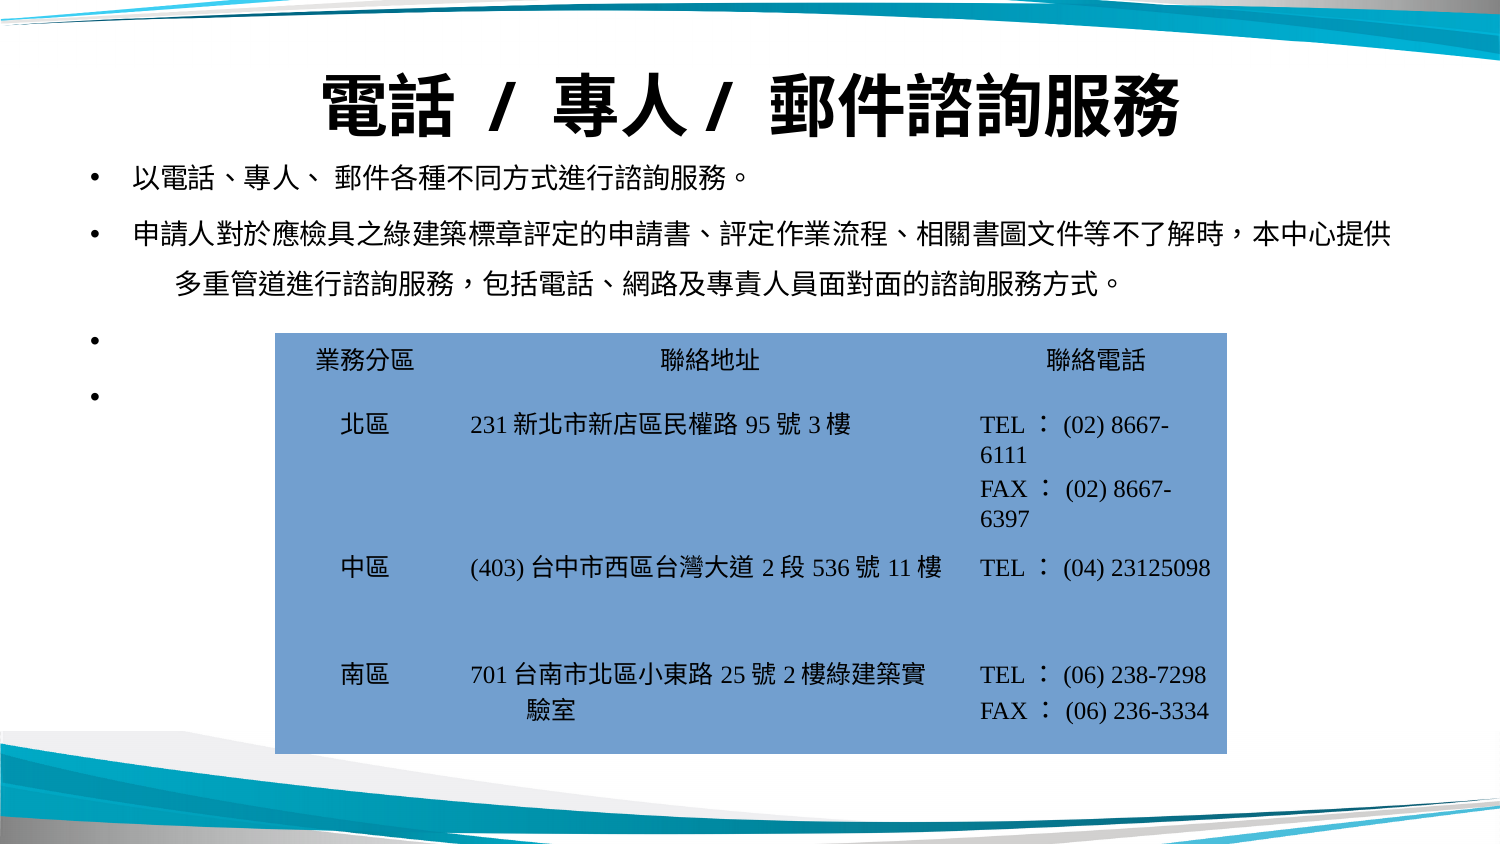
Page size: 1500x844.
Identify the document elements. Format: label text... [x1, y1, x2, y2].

table_cell TEL：(02) 8667-6111 FAX：(02) 8667-6397 [965, 397, 1227, 540]
title 電話 / 專人/ 郵件諮詢服務 [75, 33, 1426, 135]
table_header 聯絡地址 [456, 333, 965, 397]
table_cell TEL：(04) 23125098 [965, 540, 1227, 647]
table_cell TEL：(06) 238-7298 FAX：(06) 236-3334 [965, 647, 1227, 754]
table_cell (403)台中市西區台灣大道2段536號11樓 [456, 540, 965, 647]
table_cell 北區 [275, 397, 456, 540]
list 以電話、專人、 郵件各種不同方式進行諮詢服務。 申請人對於應檢具之綠建築標章評定的申請書、評定作業流程、相關書圖文件等不了解時，本中心提供多重管道進行諮詢服務，包括電話、網路及專責人員面對面的諮詢服務方式。 [75, 135, 1426, 693]
table_header 聯絡電話 [965, 333, 1227, 397]
table_cell 231新北市新店區民權路95號3樓 [456, 397, 965, 540]
table_header 業務分區 [275, 333, 456, 397]
table_cell 中區 [275, 540, 456, 647]
table_cell 701台南市北區小東路25號2樓綠建築實驗室 [456, 647, 965, 754]
table_cell 南區 [275, 647, 456, 754]
